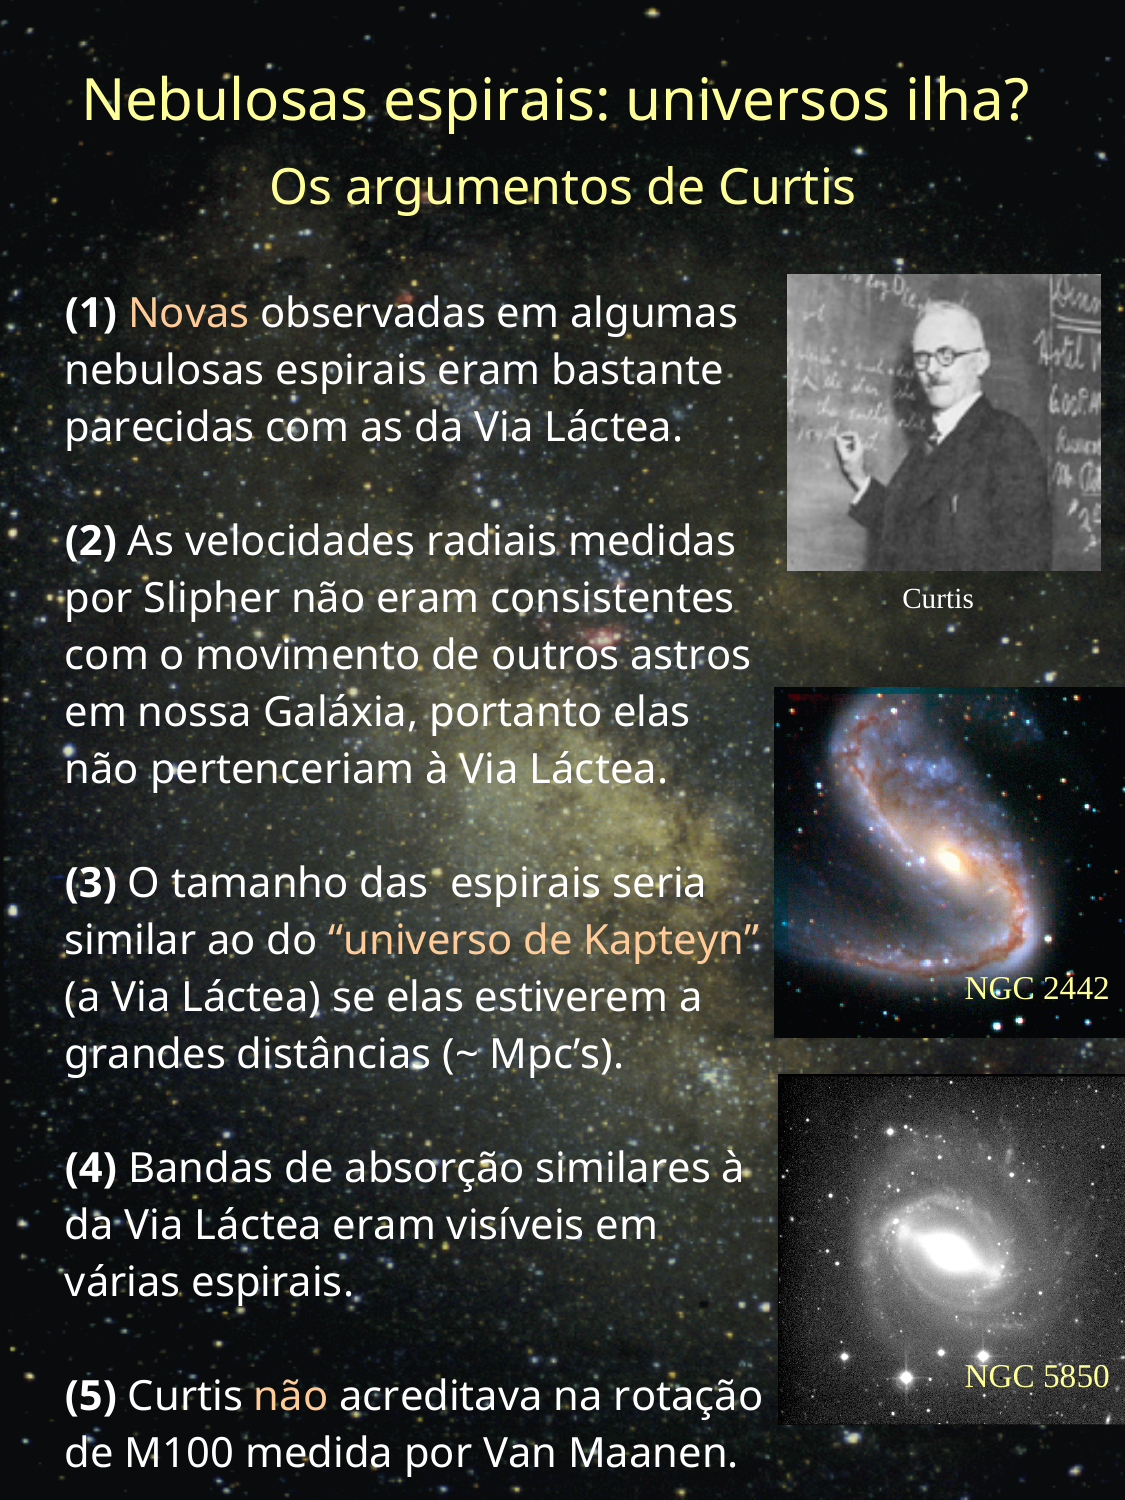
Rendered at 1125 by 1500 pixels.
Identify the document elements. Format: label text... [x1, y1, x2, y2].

text_box (1) Novas observadas em algumas nebulosas espirais eram bastante parecidas com as da Via Láctea. (2) As velocidades radiais medidas por Slipher não eram consistentes com o movimento de outros astros em nossa Galáxia, portanto elas não pertenceriam à Via Láctea. (3) O tamanho das espirais seria similar ao do “universo de Kapteyn” (a Via Láctea) se elas estiverem a grandes distâncias (~ Mpc’s). (4) Bandas de absorção similares à da Via Láctea eram visíveis em várias espirais. (5) Curtis não acreditava na rotação de M100 medida por Van Maanen. (...) [50, 275, 788, 1500]
text_box Curtis [887, 574, 997, 623]
picture [774, 687, 1125, 1038]
text_box Nebulosas espirais: universos ilha? Os argumentos de Curtis [66, 50, 1061, 227]
text_box NGC 2442 [949, 962, 1125, 1015]
picture [778, 1074, 1125, 1426]
text_box NGC 5850 [949, 1350, 1125, 1403]
picture [787, 274, 1101, 571]
